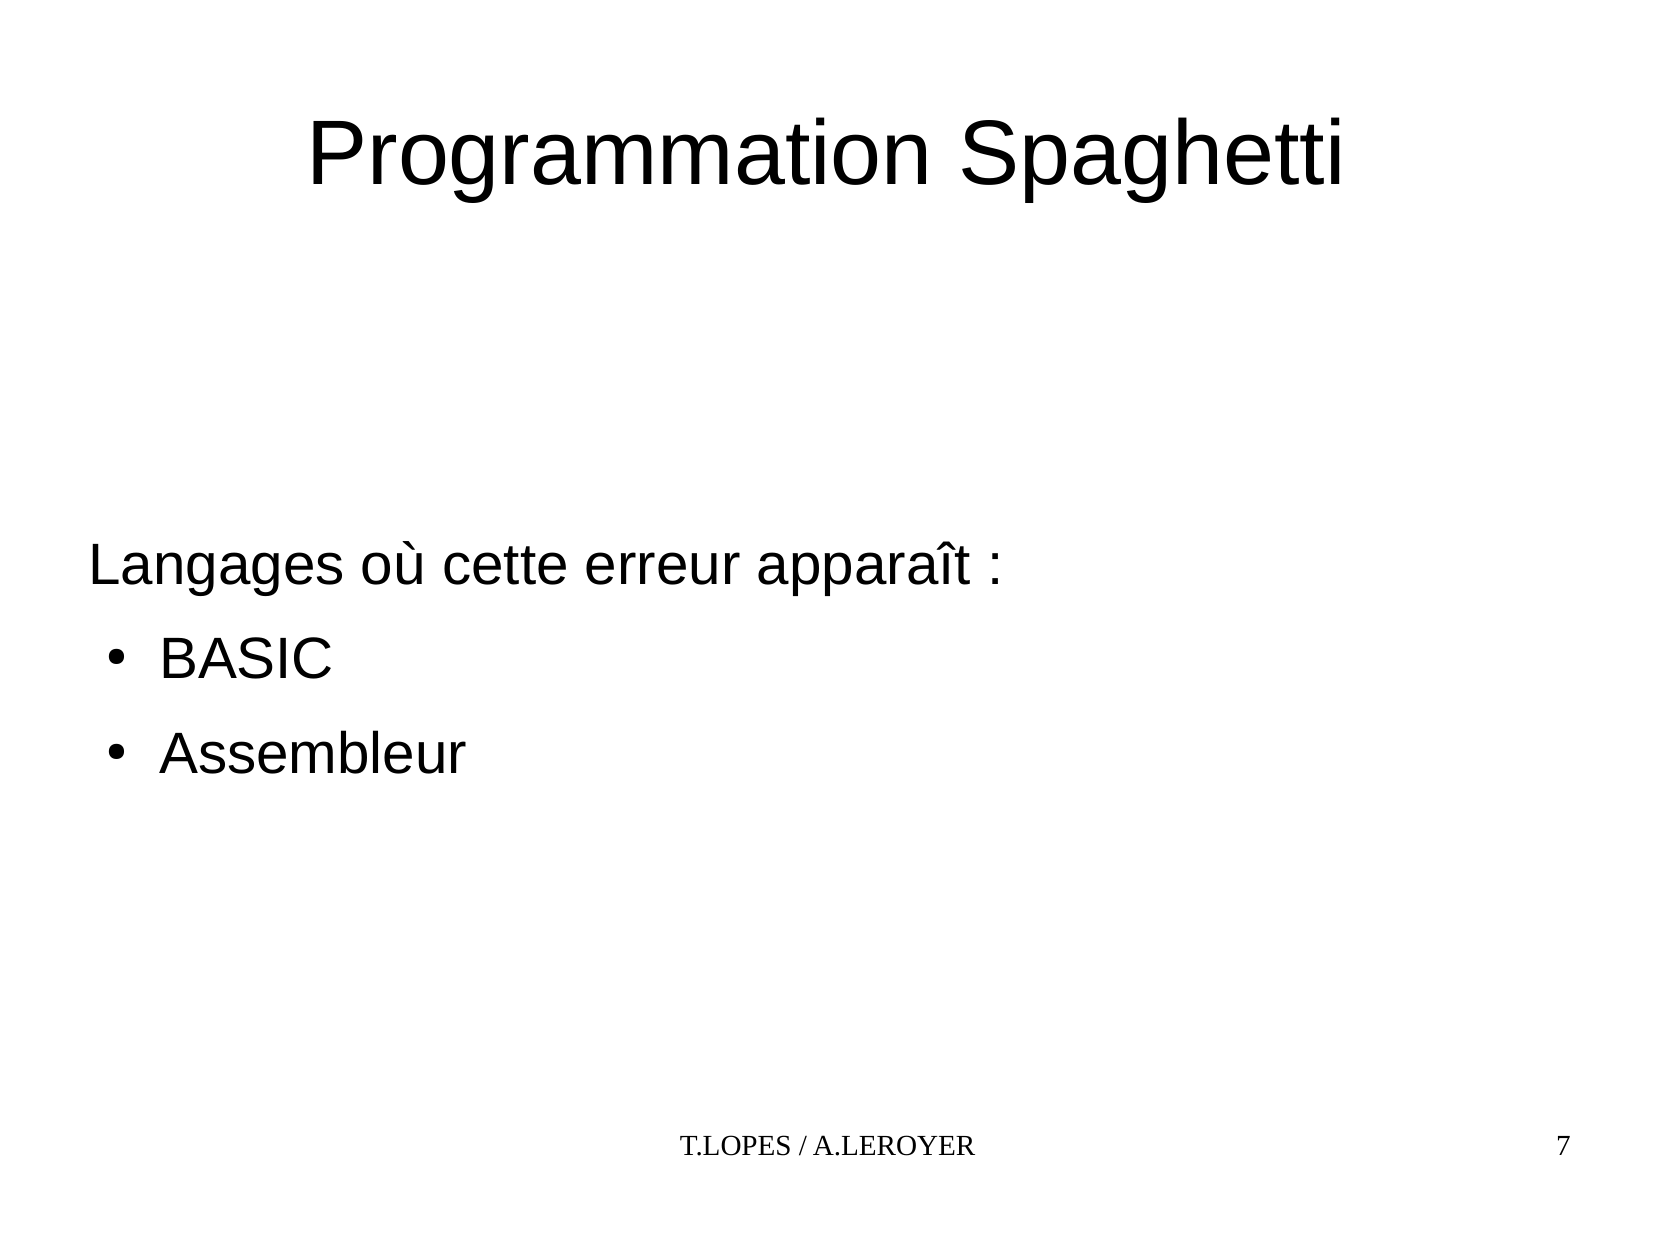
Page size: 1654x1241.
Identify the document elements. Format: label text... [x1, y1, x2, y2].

list Langages où cette erreur apparaît : BASIC Assembleur [88, 531, 1577, 803]
title Programmation Spaghetti [82, 49, 1571, 257]
